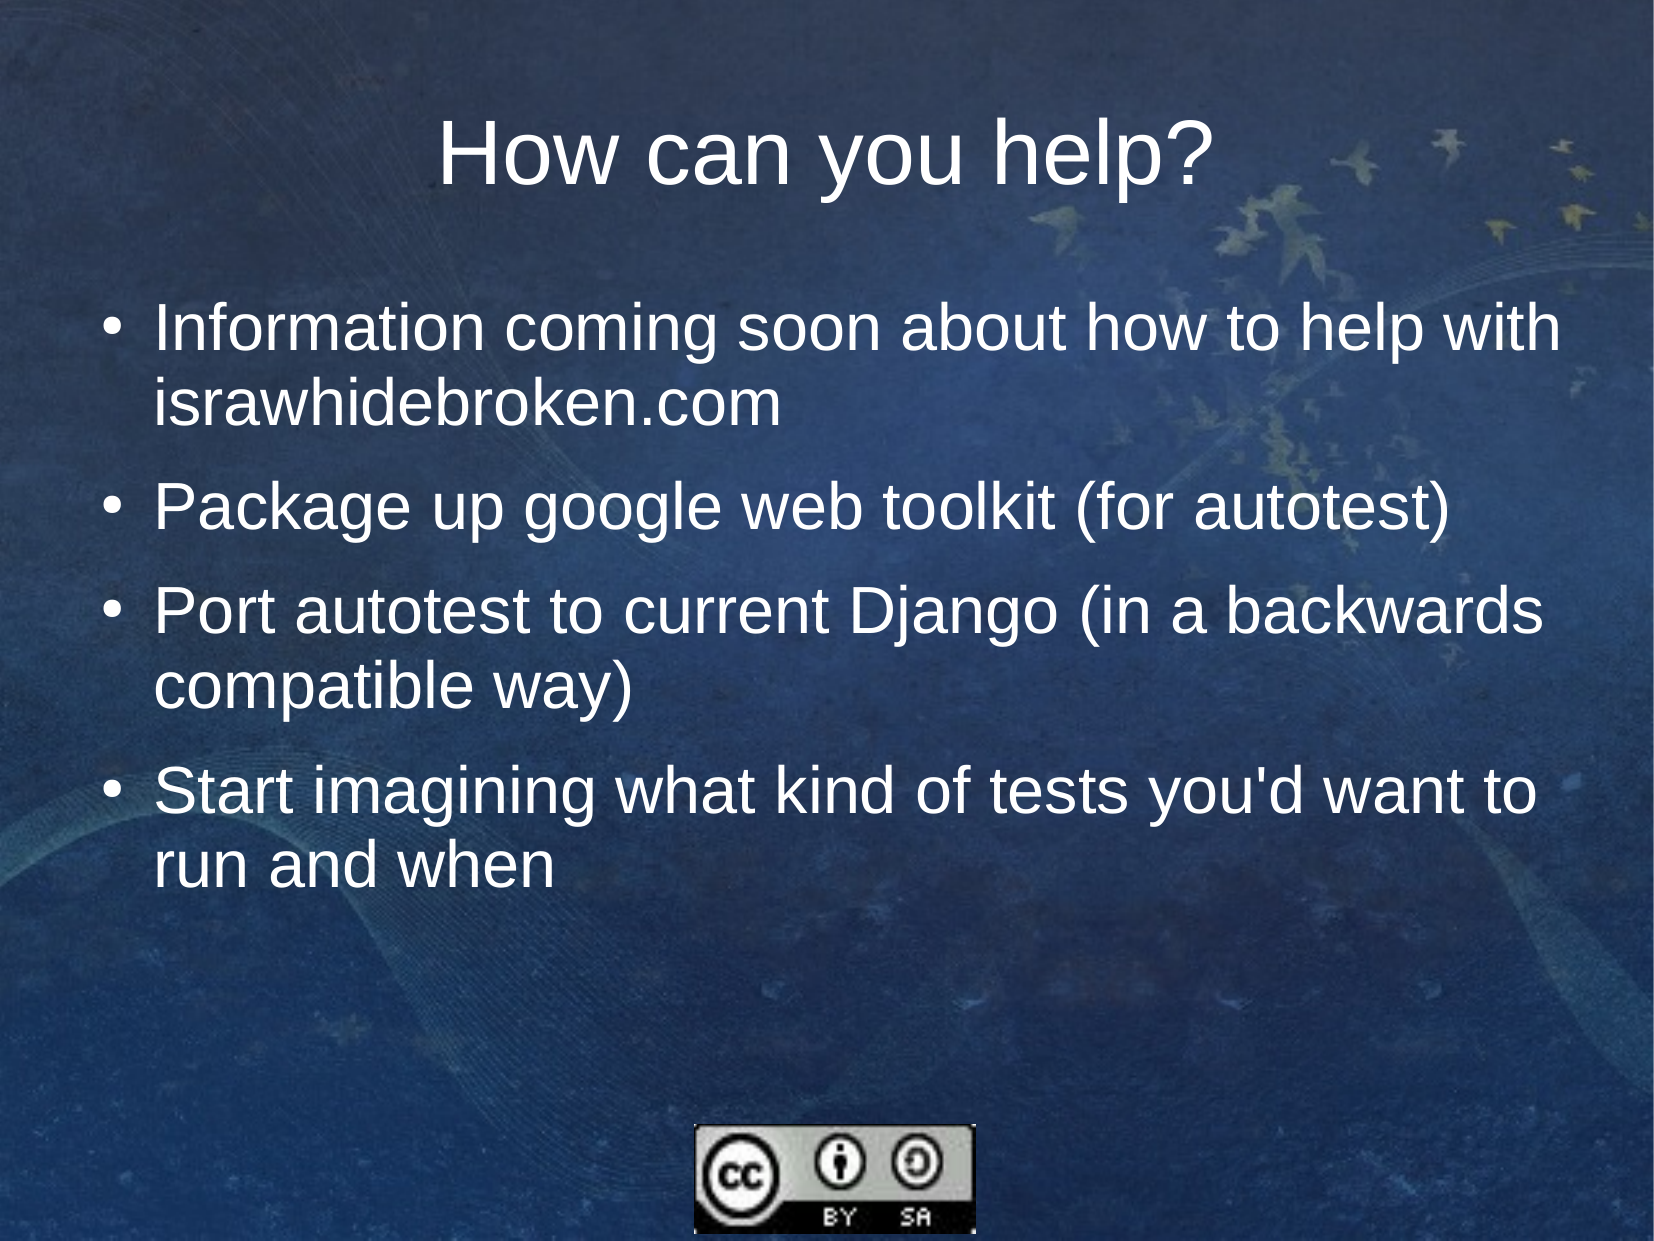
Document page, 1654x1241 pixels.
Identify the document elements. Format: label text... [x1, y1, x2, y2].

title How can you help? [82, 56, 1571, 250]
picture [0, 0, 1654, 1241]
list Information coming soon about how to help with israwhidebroken.com Package up google web toolkit (for autotest) Port autotest to current Django (in a backwards compatible way) Start imagining what kind of tests you'd want to run and when [82, 290, 1571, 1094]
